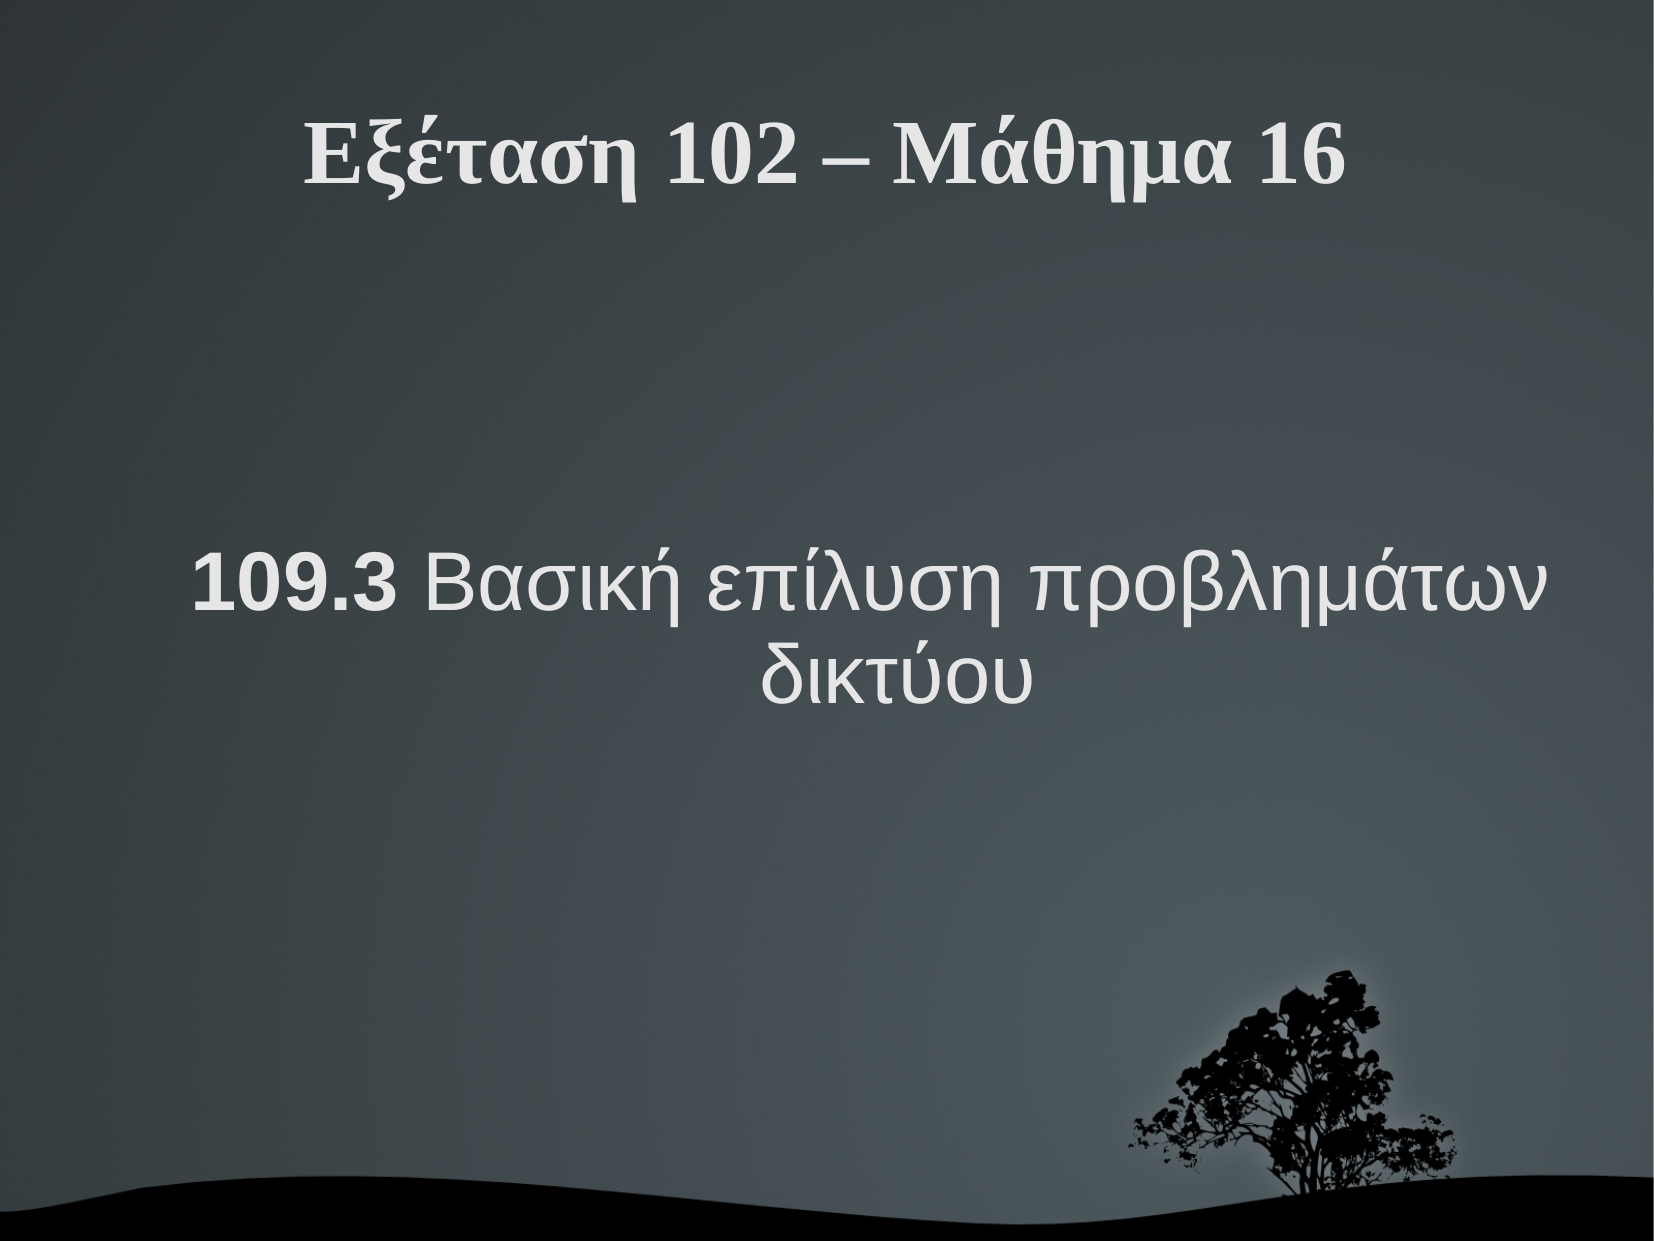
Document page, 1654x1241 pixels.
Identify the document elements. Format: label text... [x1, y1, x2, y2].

picture [0, 0, 1654, 1241]
title Εξέταση 102 – Μάθημα 16 [82, 49, 1571, 257]
list 109.3 Βασική επίλυση προβλημάτων δικτύου [82, 290, 1571, 1109]
